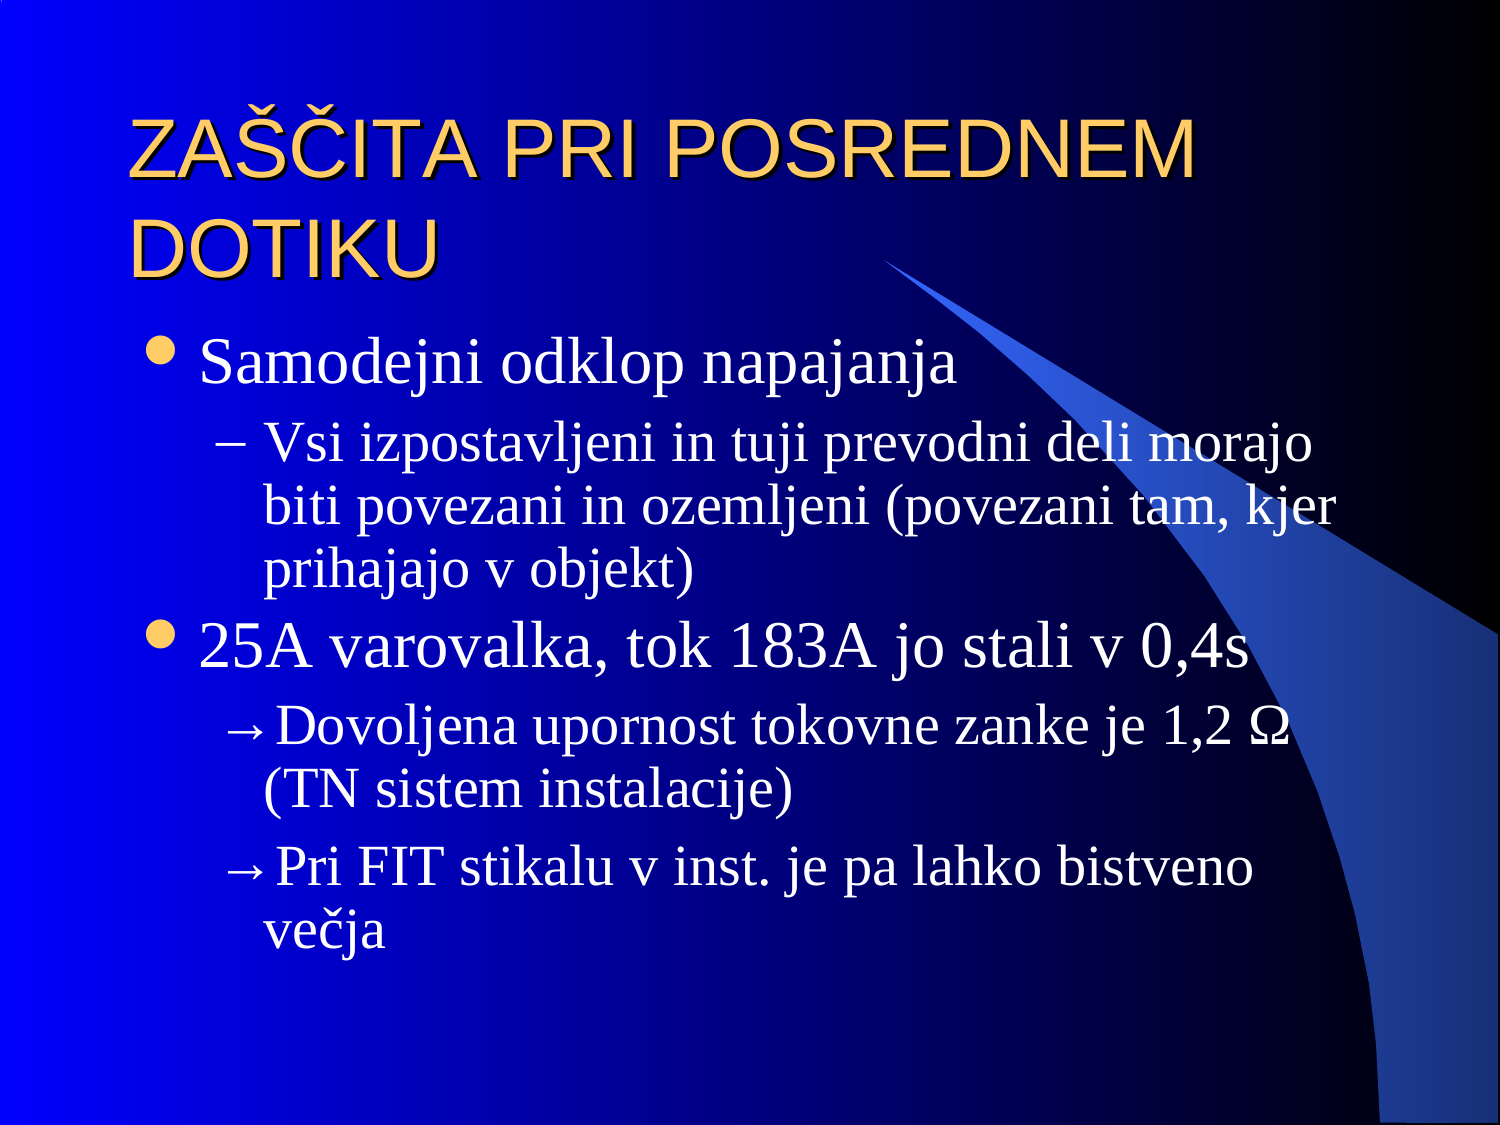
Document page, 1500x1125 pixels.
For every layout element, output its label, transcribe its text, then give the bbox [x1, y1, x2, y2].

title ZAŠČITA PRI POSREDNEM DOTIKU [111, 86, 1438, 302]
list Samodejni odklop napajanja Vsi izpostavljeni in tuji prevodni deli morajo biti povezani in ozemljeni (povezani tam, kjer prihajajo v objekt) 25A varovalka, tok 183A jo stali v 0,4s Dovoljena upornost tokovne zanke je 1,2 Ω (TN sistem instalacije) Pri FIT stikalu v inst. je pa lahko bistveno večja [111, 324, 1387, 1001]
